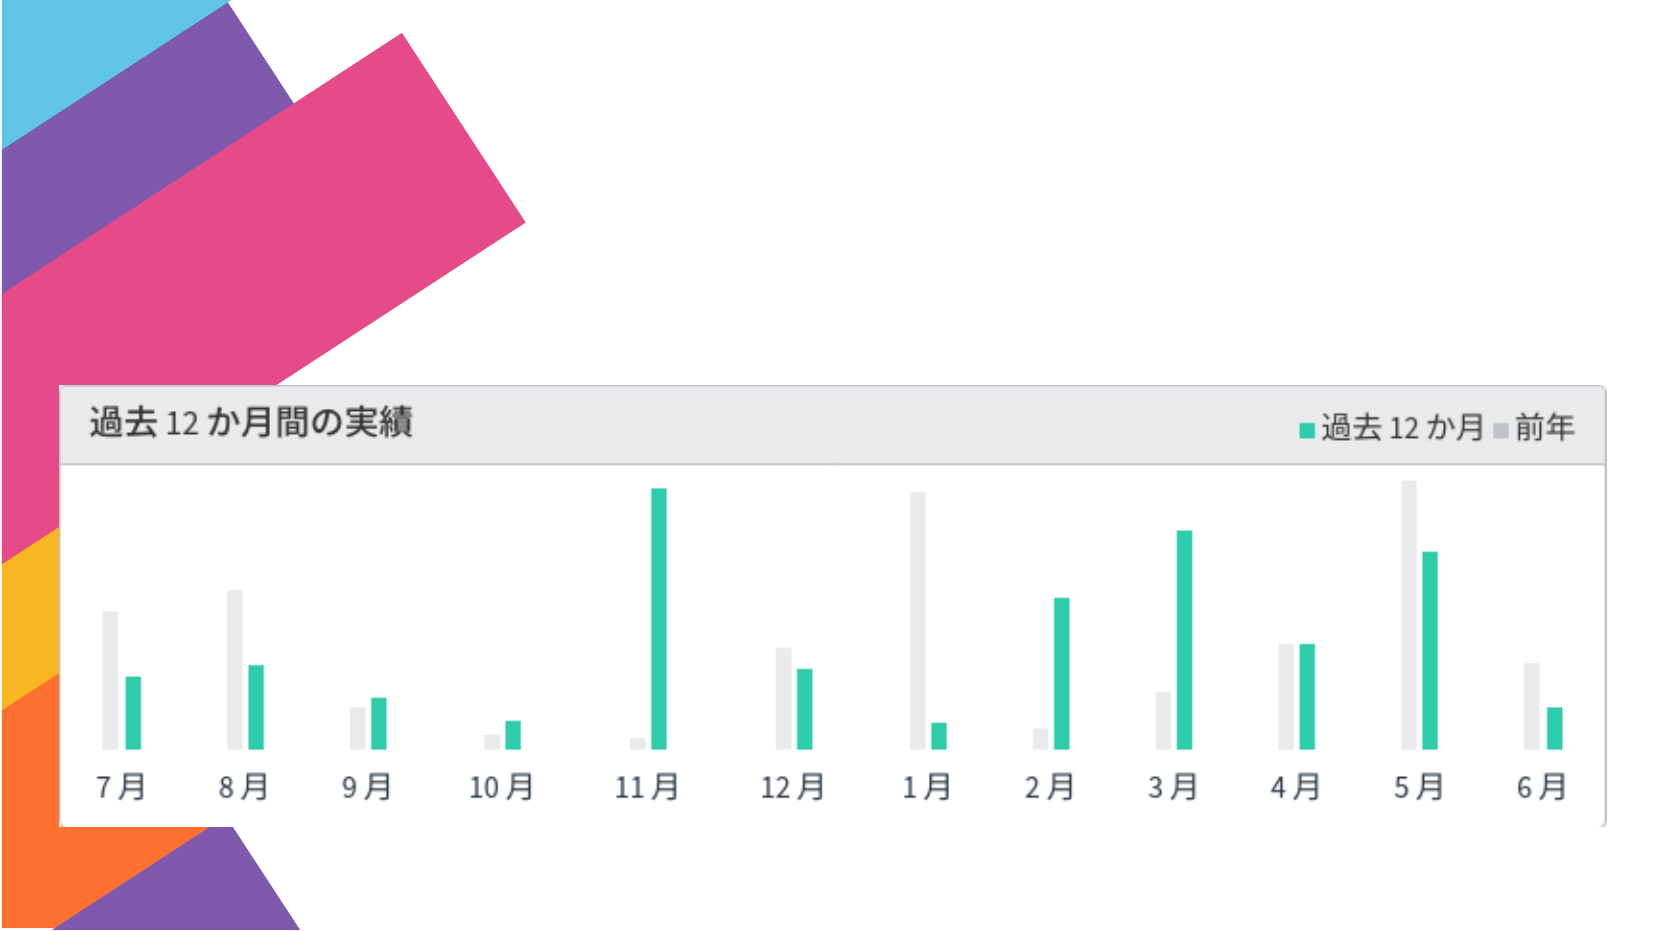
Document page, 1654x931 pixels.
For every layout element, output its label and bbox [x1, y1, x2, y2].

picture [59, 385, 1607, 827]
